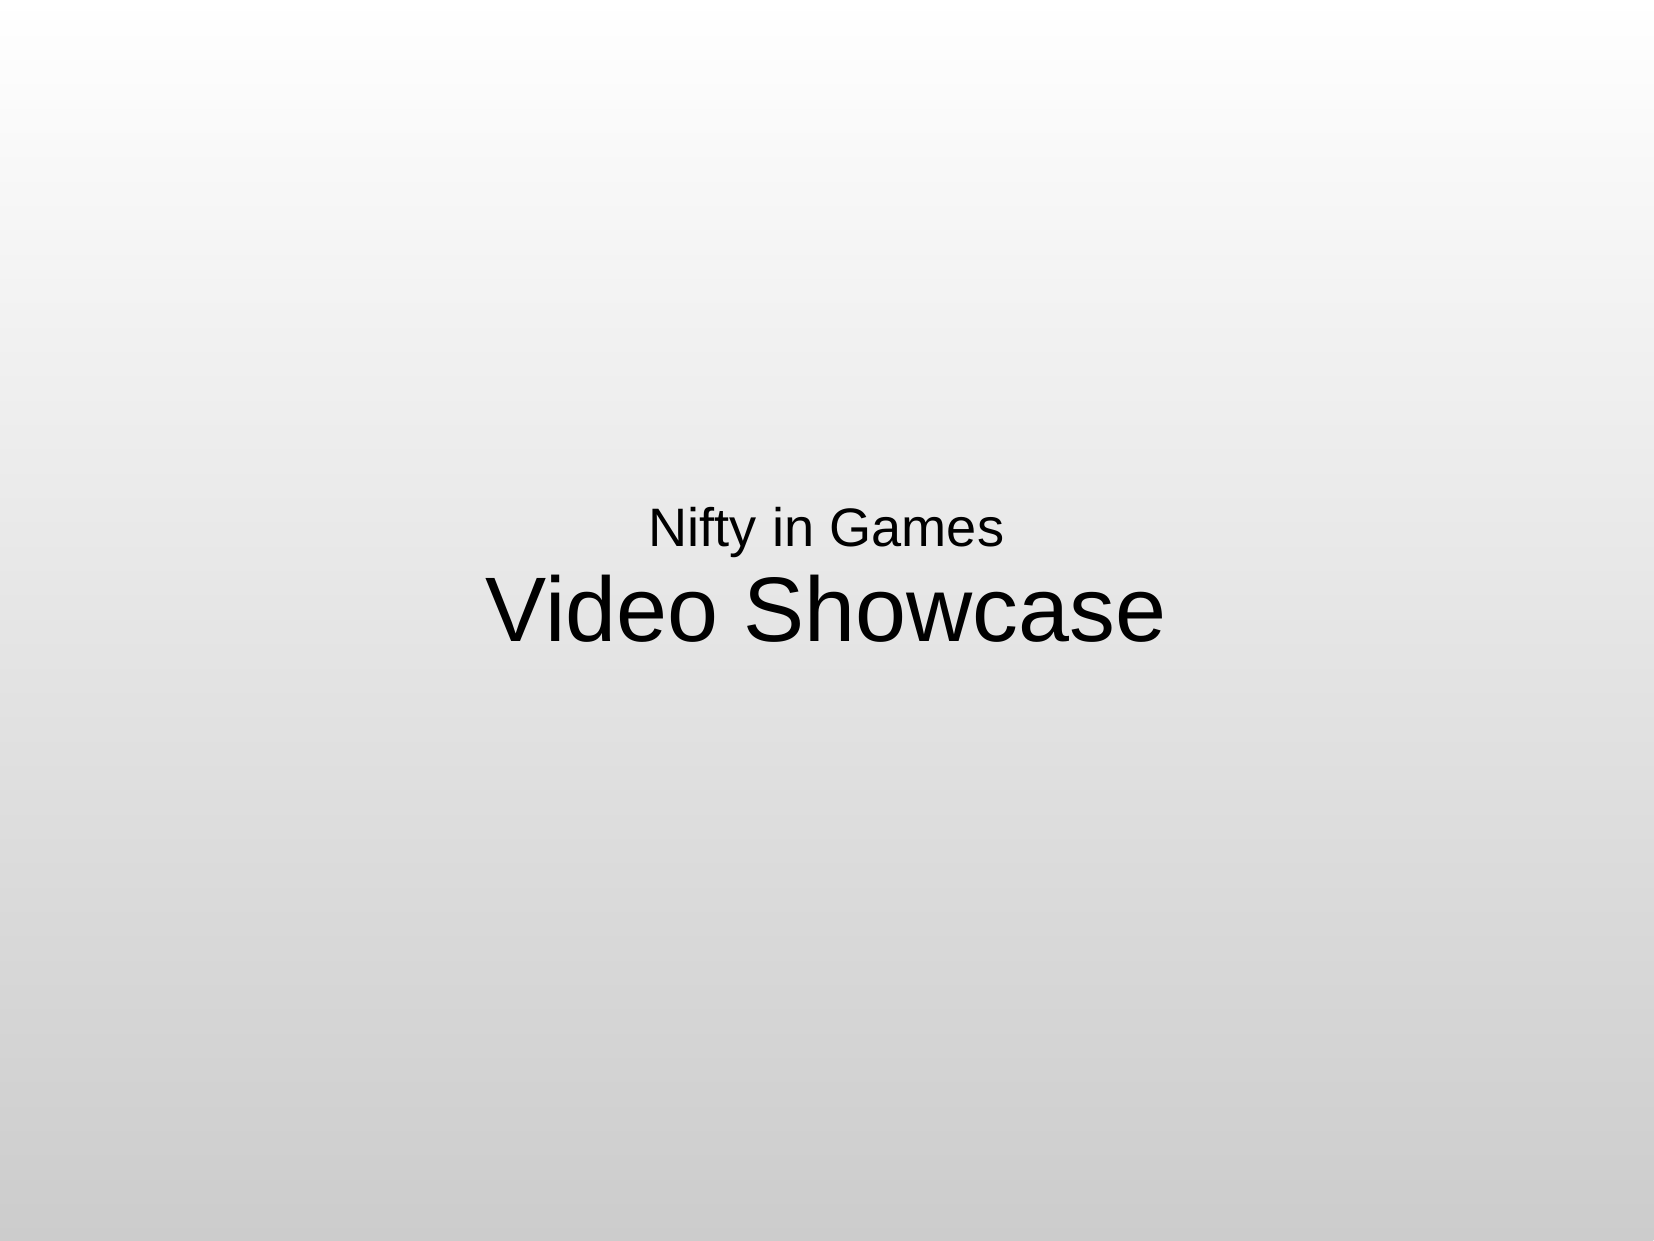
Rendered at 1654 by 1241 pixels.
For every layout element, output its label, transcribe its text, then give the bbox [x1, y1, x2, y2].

subtitle Nifty in Games Video Showcase [82, 49, 1571, 1109]
